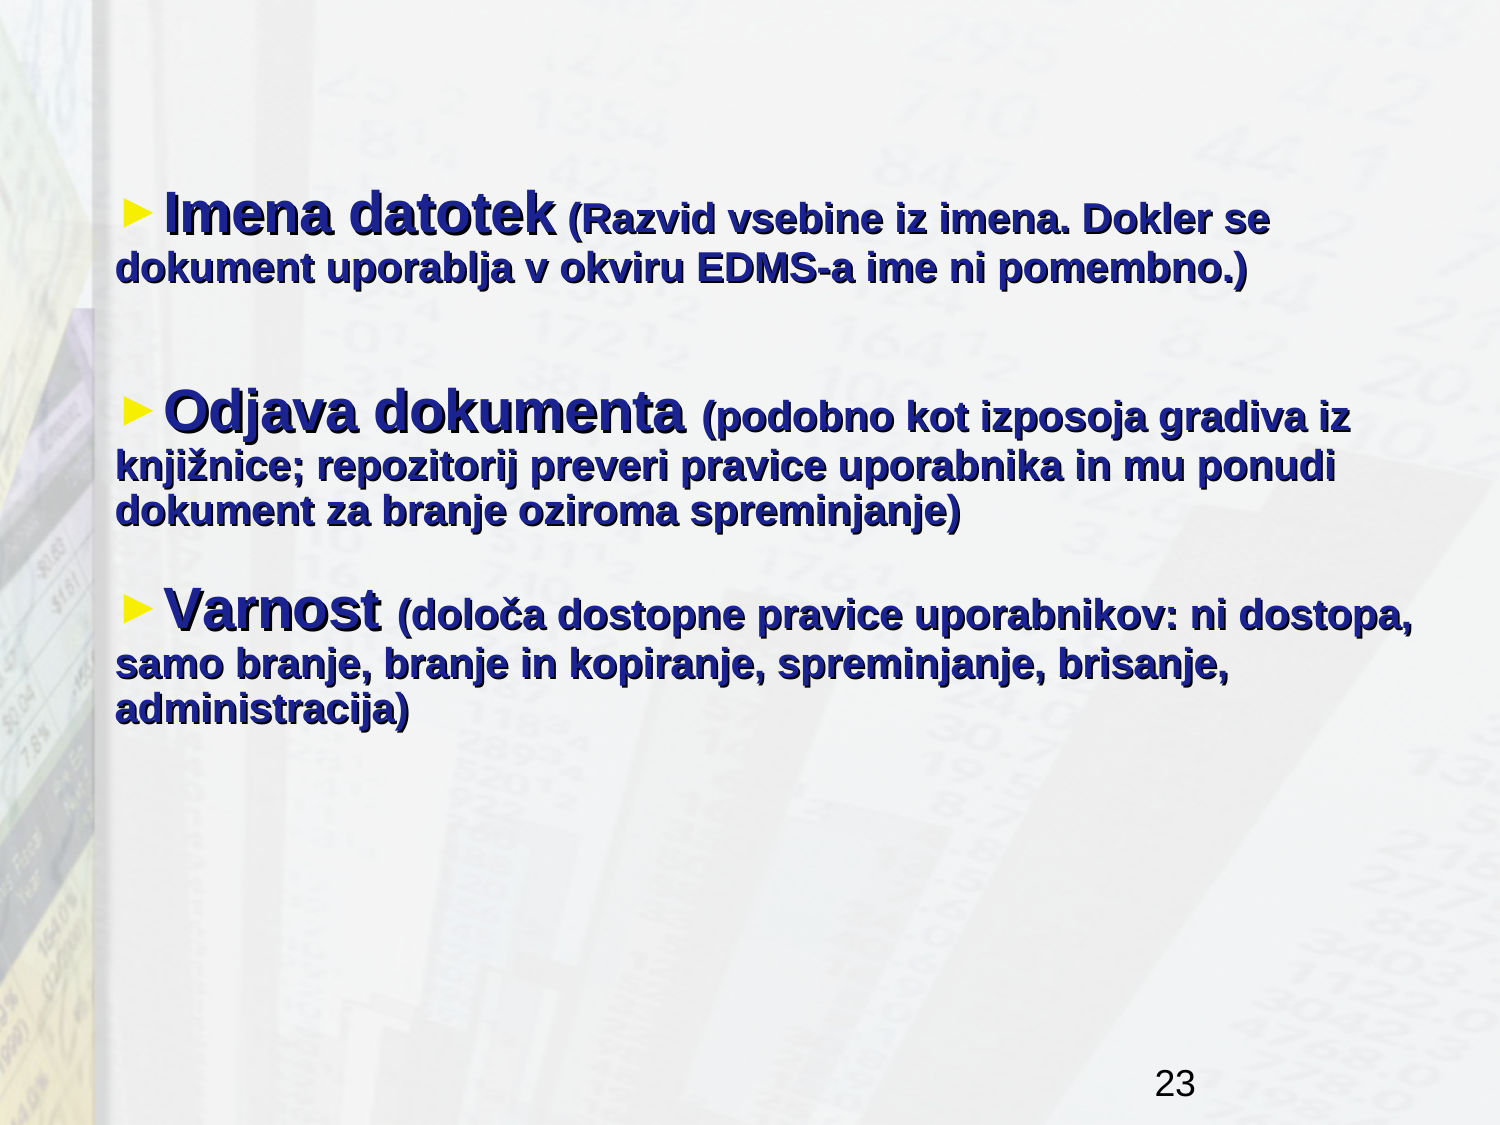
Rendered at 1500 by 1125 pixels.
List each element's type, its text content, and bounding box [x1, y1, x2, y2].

list Imena datotek (Razvid vsebine iz imena. Dokler se dokument uporablja v okviru EDMS-a ime ni pomembno.) Odjava dokumenta (podobno kot izposoja gradiva iz knjižnice; repozitorij preveri pravice uporabnika in mu ponudi dokument za branje oziroma spreminjanje) Varnost (določa dostopne pravice uporabnikov: ni dostopa, samo branje, branje in kopiranje, spreminjanje, brisanje, administracija) [99, 174, 1447, 790]
picture [0, 0, 1500, 1125]
